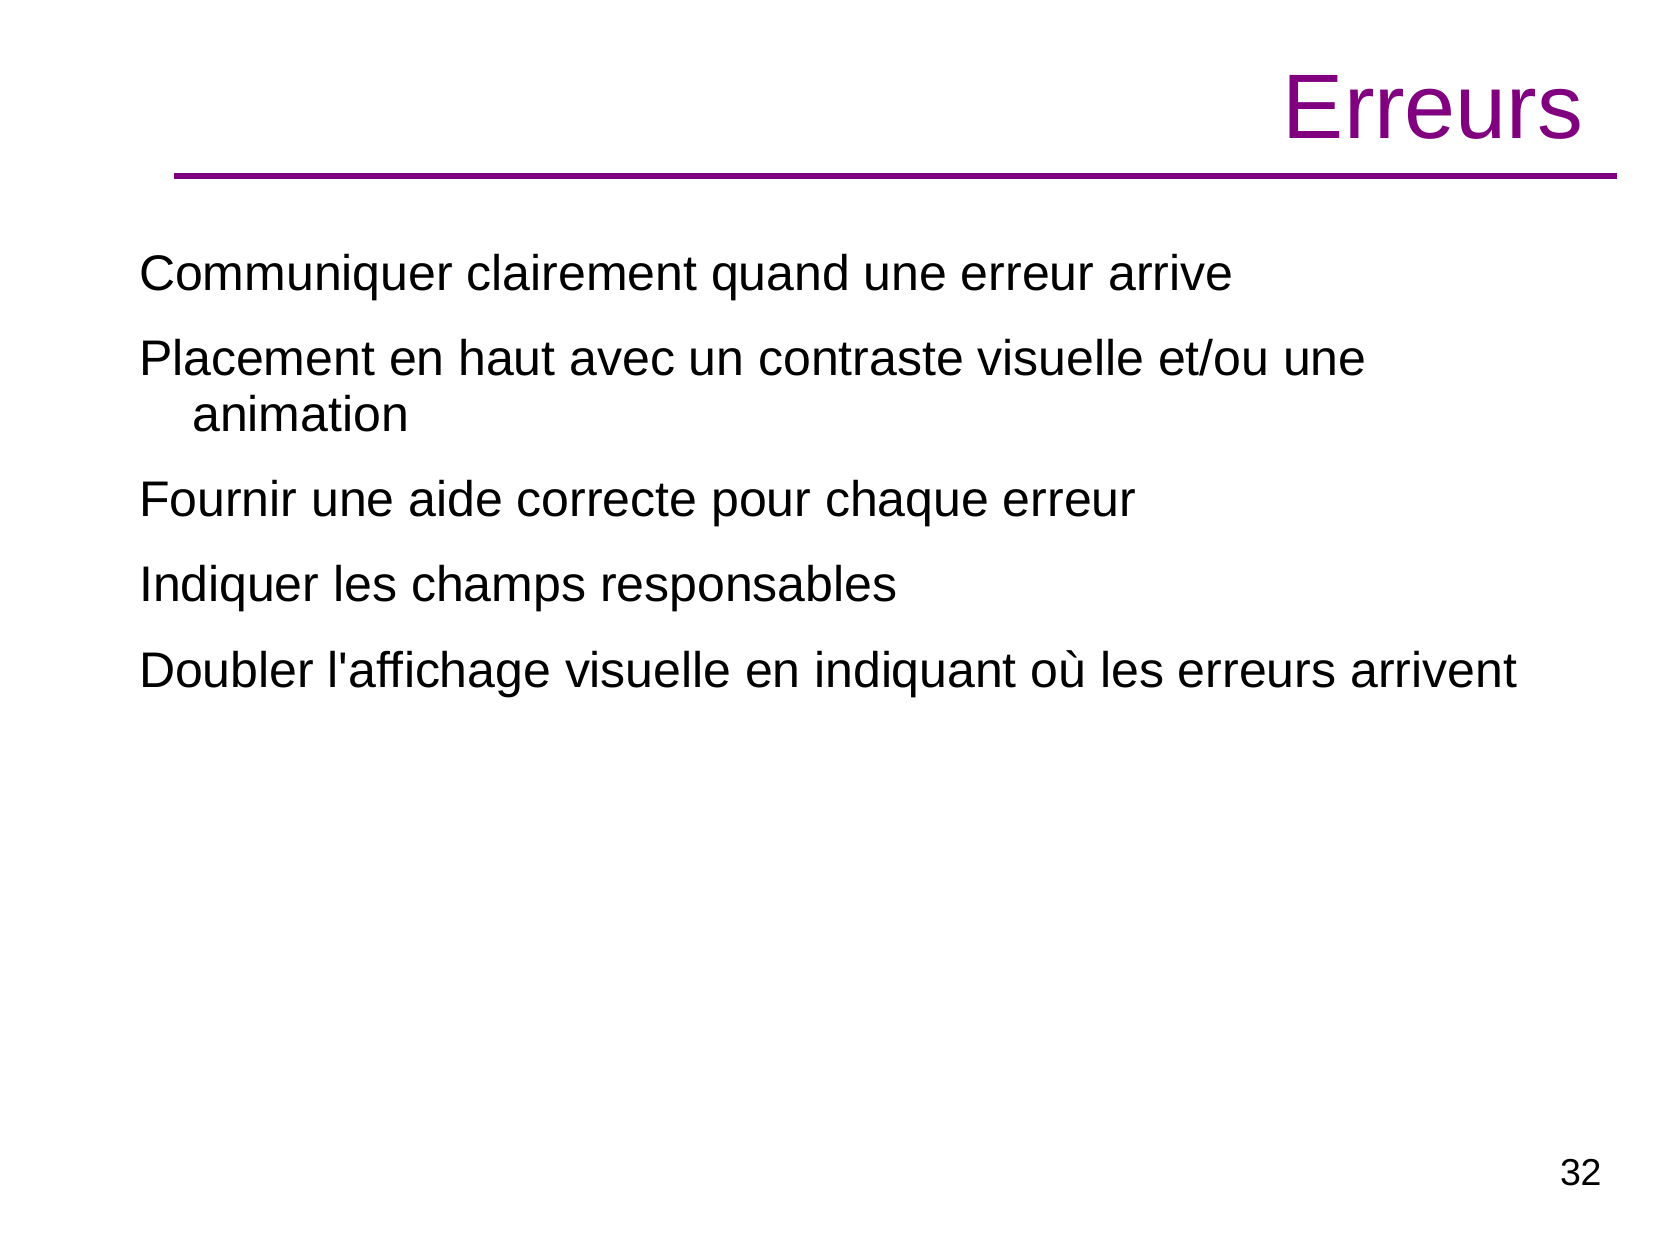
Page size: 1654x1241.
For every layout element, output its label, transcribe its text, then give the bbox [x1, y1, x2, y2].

list Communiquer clairement quand une erreur arrive Placement en haut avec un contraste visuelle et/ou une animation Fournir une aide correcte pour chaque erreur Indiquer les champs responsables Doubler l'affichage visuelle en indiquant où les erreurs arrivent [121, 244, 1534, 1162]
title Erreurs [84, 39, 1584, 176]
